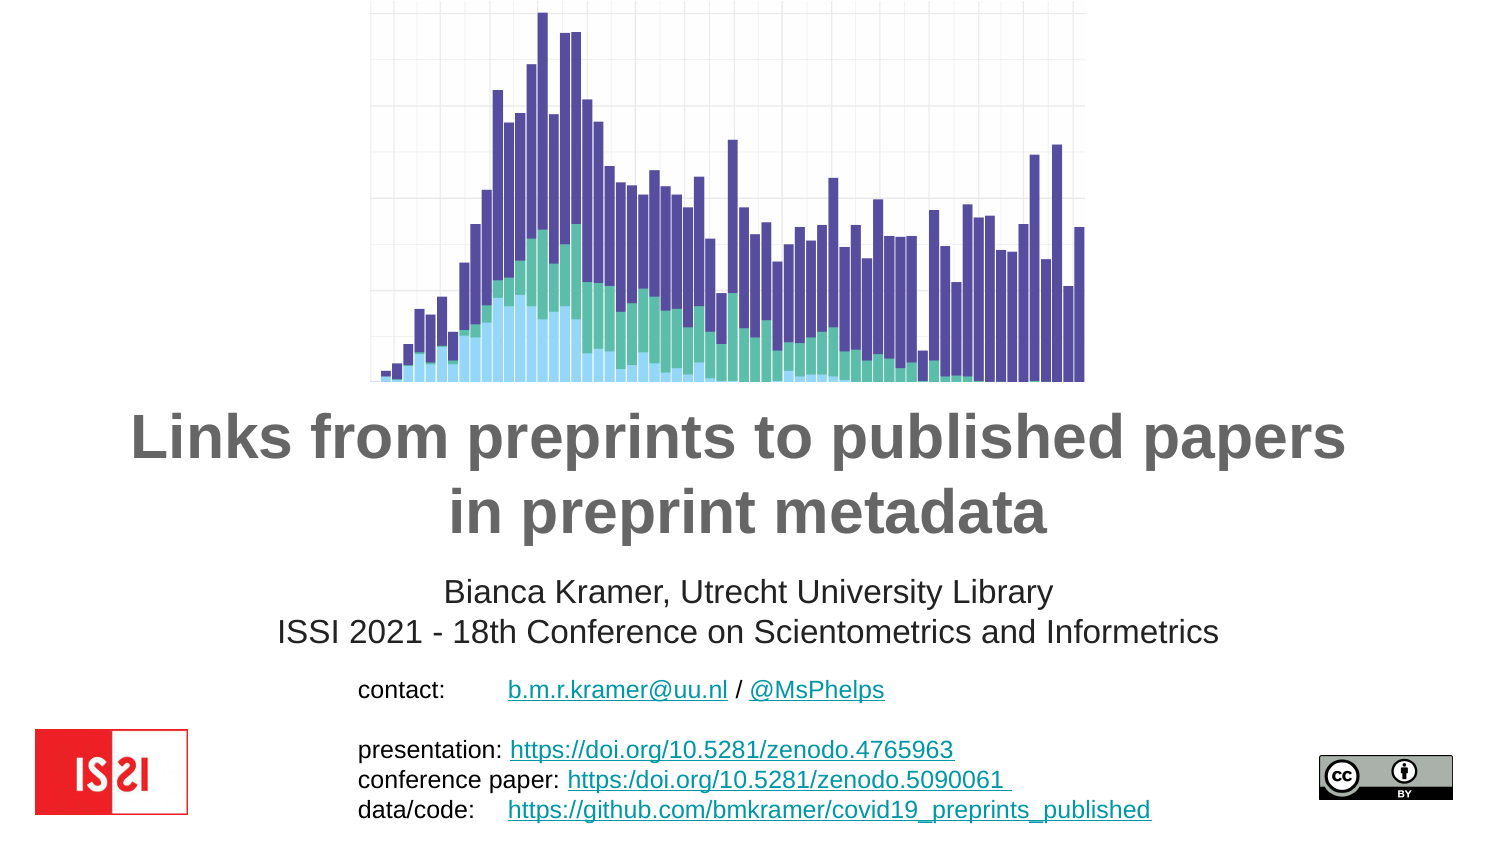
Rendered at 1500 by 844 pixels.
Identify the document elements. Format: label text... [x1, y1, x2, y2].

text_box Bianca Kramer, Utrecht University Library ISSI 2021 - 18th Conference on Scientometrics and Informetrics [196, 554, 1302, 640]
text_box contact: b.m.r.kramer@uu.nl / @MsPhelps presentation: https://doi.org/10.5281/zenodo.4765963 conference paper: https:/doi.org/10.5281/zenodo.5090061 data/code: https://github.com/bmkramer/covid19_preprints_published [342, 658, 1210, 719]
picture [1319, 755, 1453, 801]
picture [370, 1, 1085, 382]
picture [35, 729, 188, 815]
text_box Links from preprints to published papers in preprint metadata [48, 381, 1449, 502]
